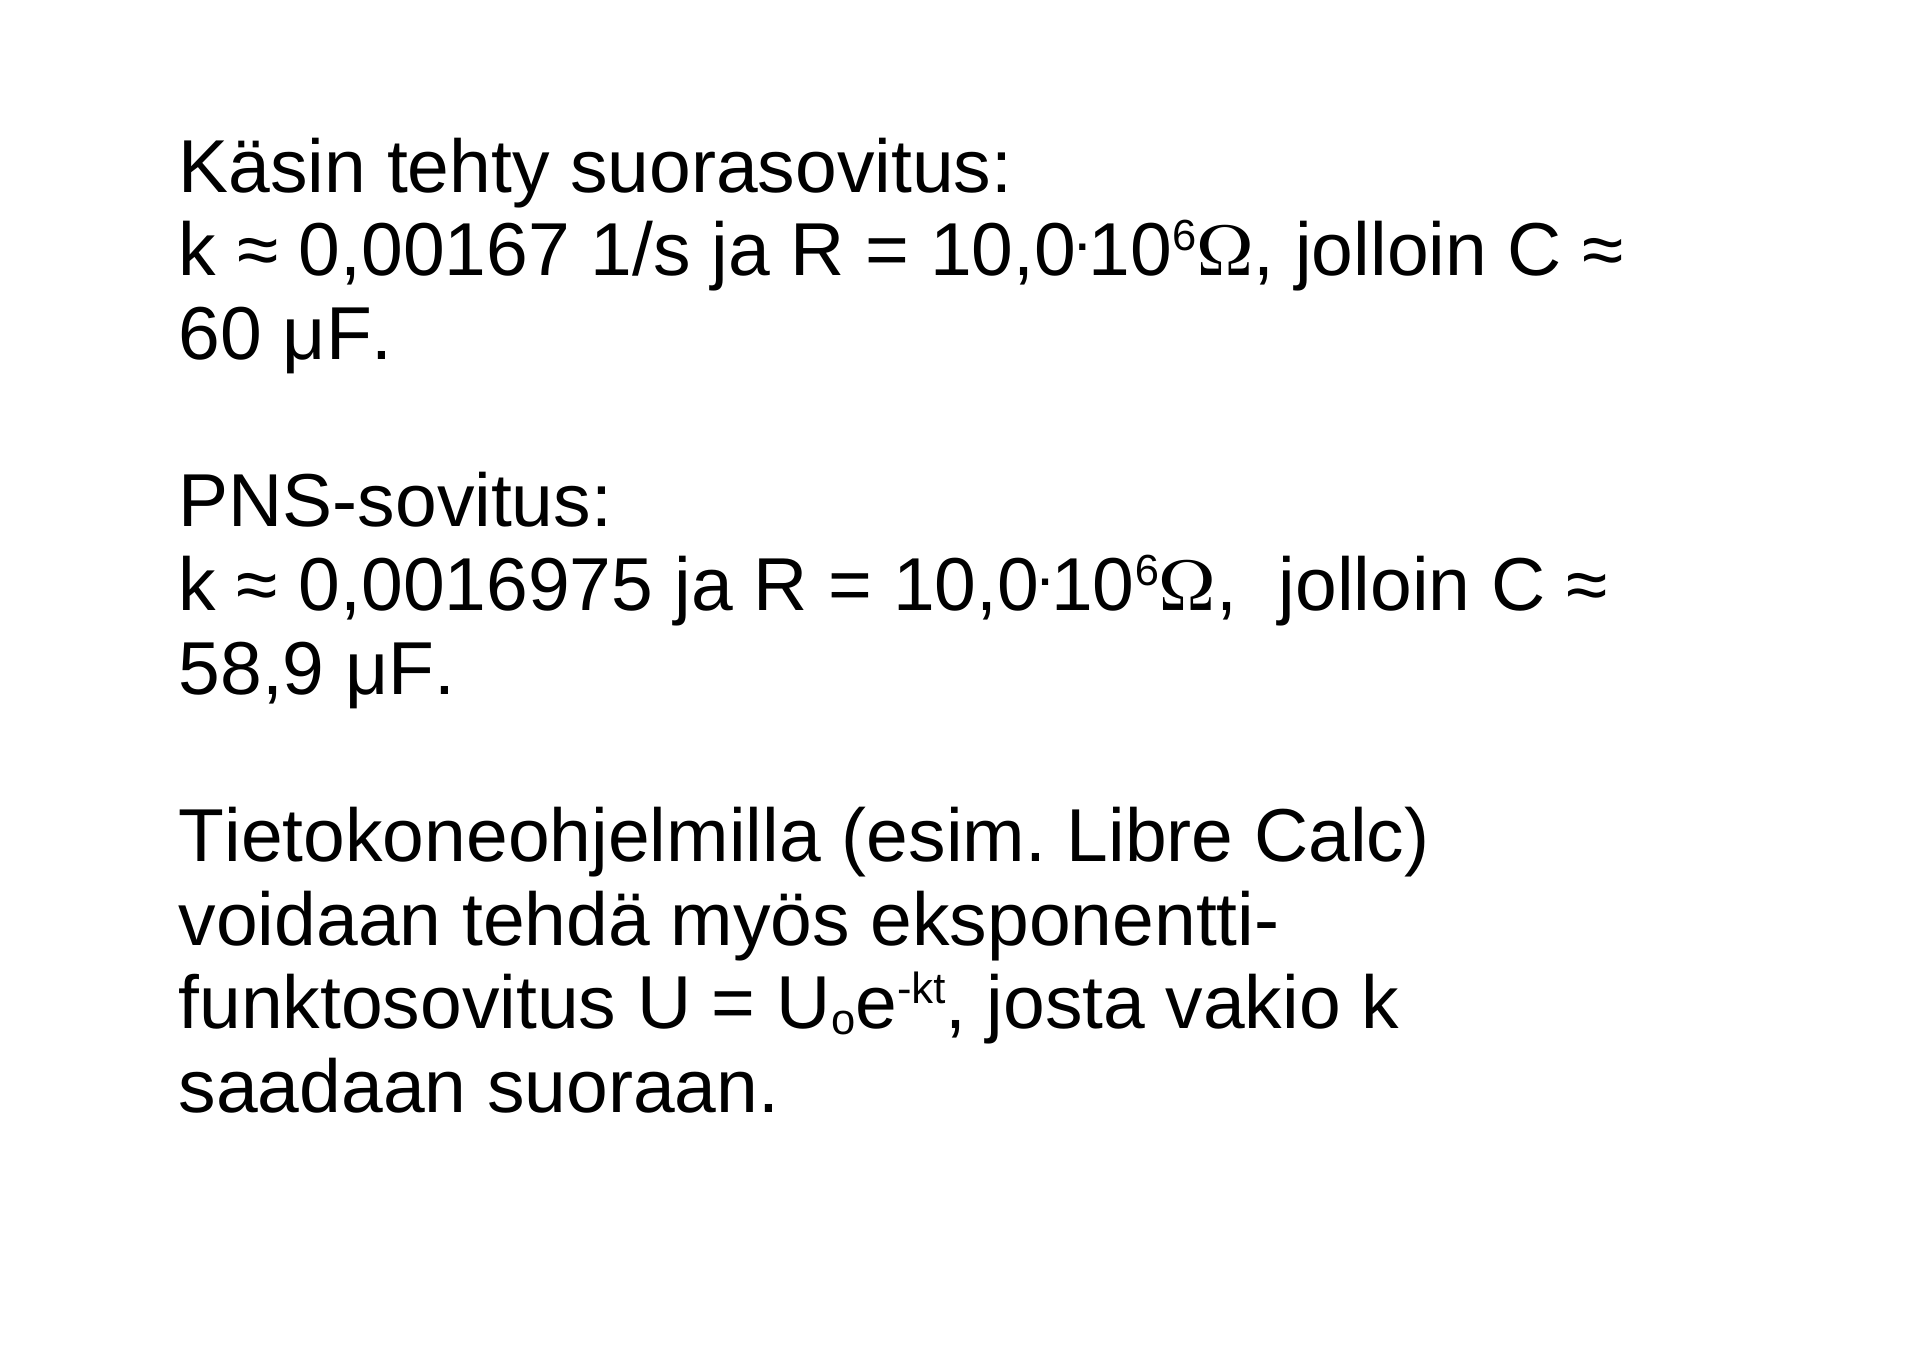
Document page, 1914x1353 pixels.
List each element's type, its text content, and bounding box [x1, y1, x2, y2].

text_box Käsin tehty suorasovitus: k ≈ 0,00167 1/s ja R = 10,0.106W, jolloin C ≈ 60 μF. PNS-sovitus: k ≈ 0,0016975 ja R = 10,0.106W, jolloin C ≈ 58,9 μF. Tietokoneohjelmilla (esim. Libre Calc) voidaan tehdä myös eksponentti-funktosovitus U = Uoe-kt, josta vakio k saadaan suoraan. [163, 117, 1709, 1255]
